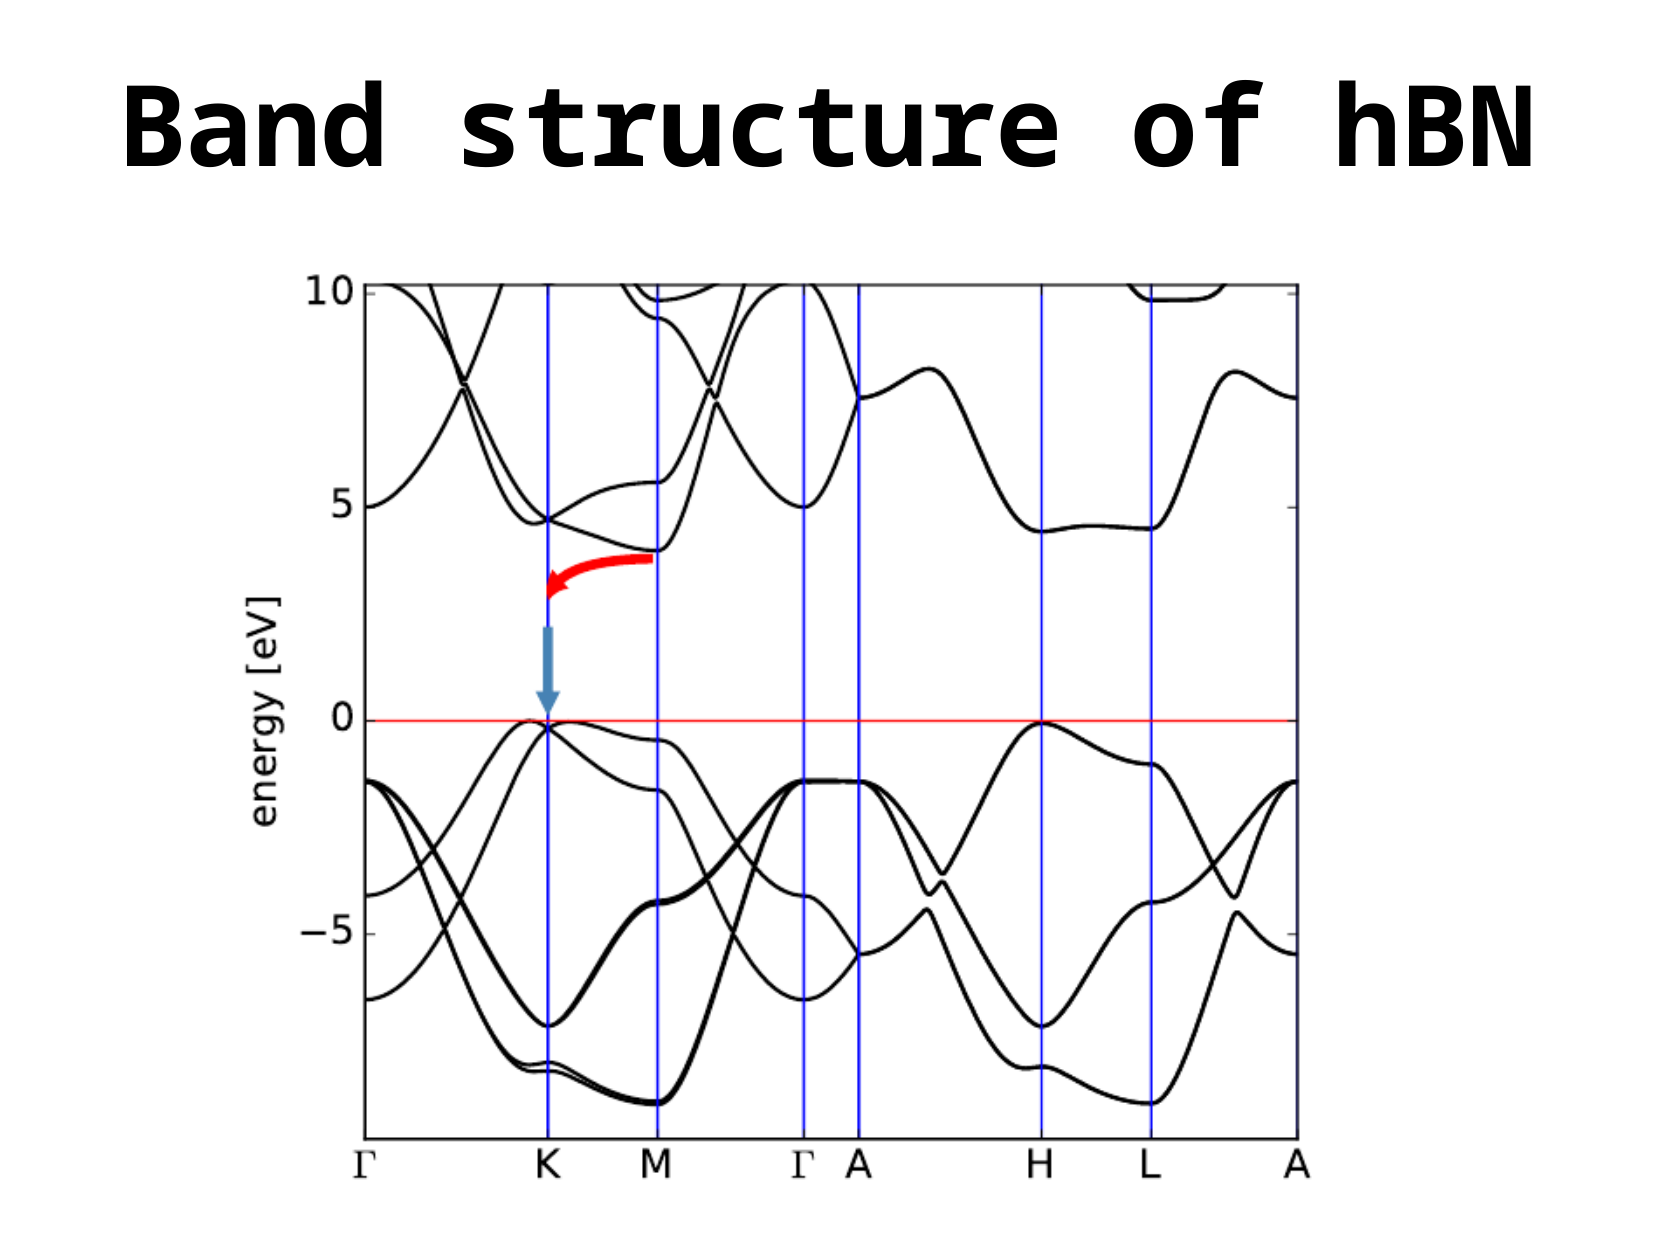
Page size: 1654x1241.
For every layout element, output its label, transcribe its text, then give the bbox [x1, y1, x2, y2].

picture [180, 219, 1366, 1241]
title Band structure of hBN [82, 49, 1571, 196]
